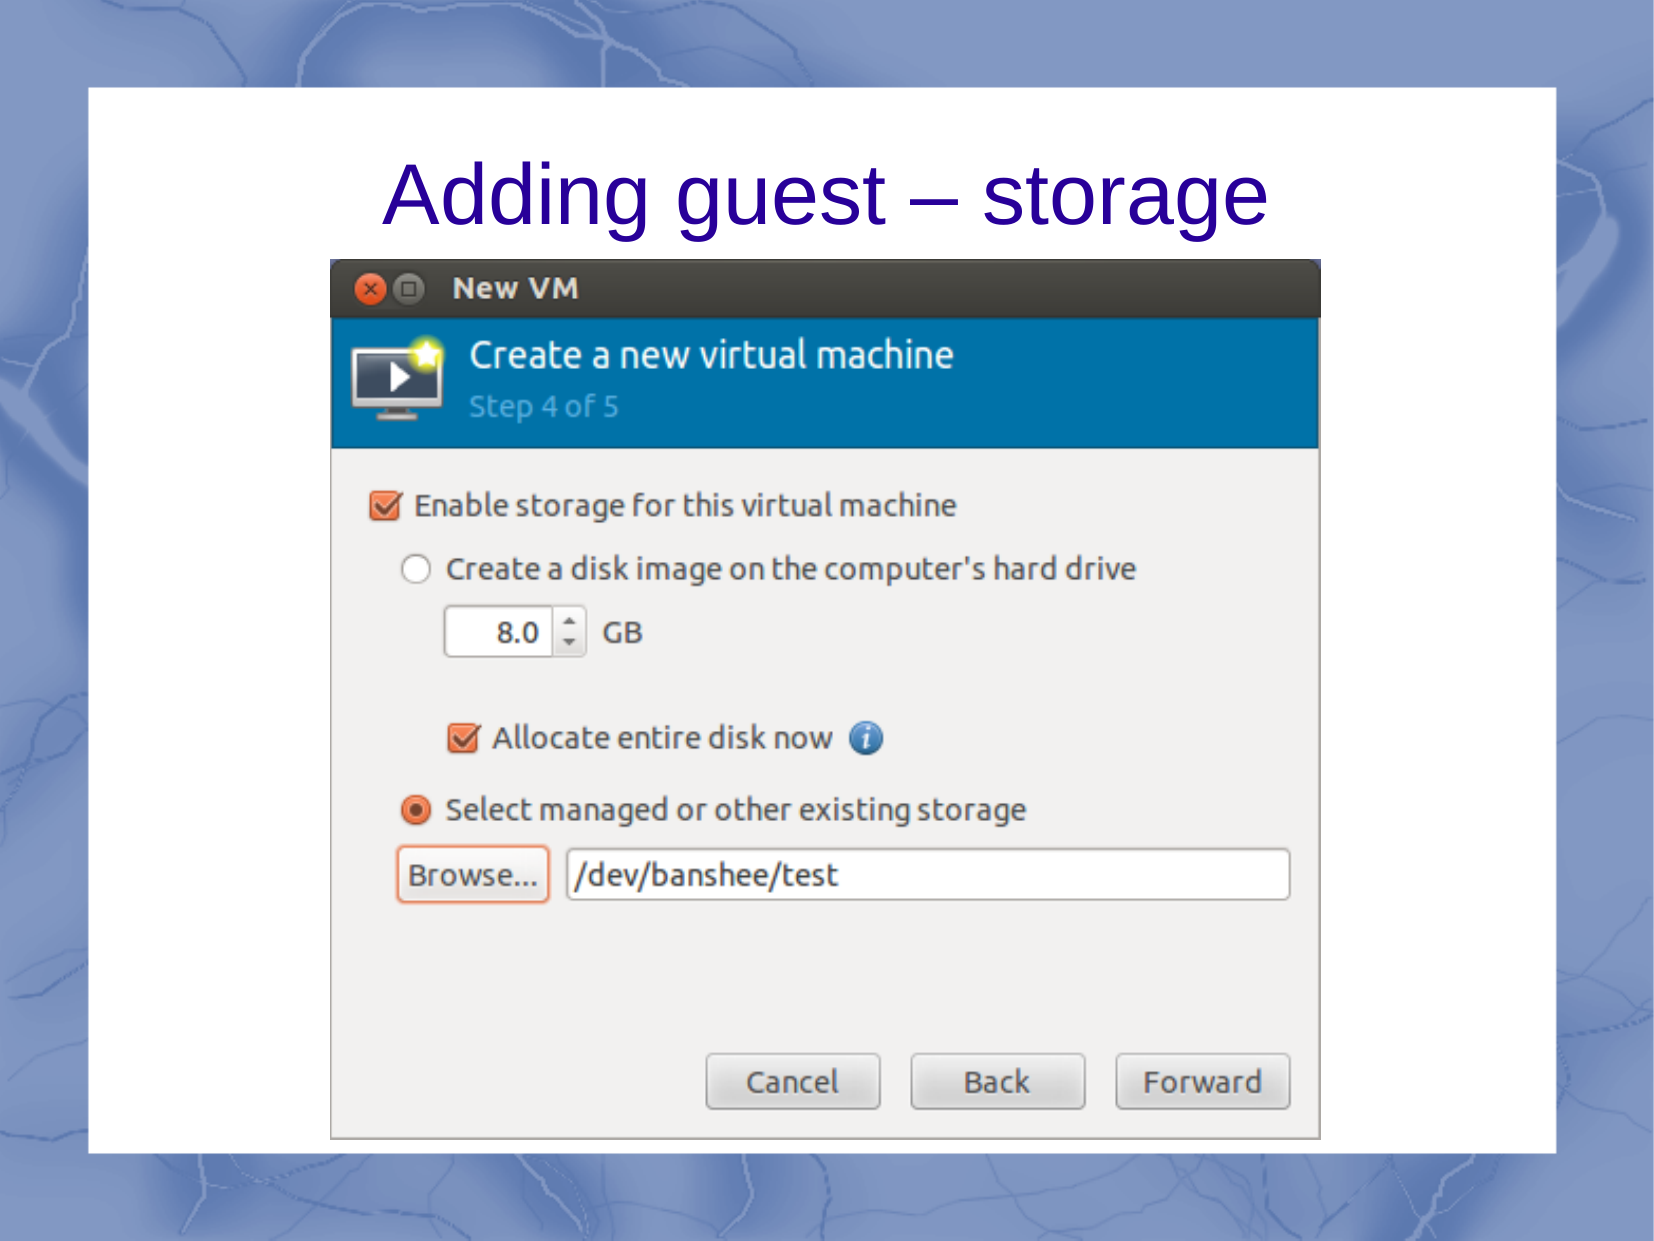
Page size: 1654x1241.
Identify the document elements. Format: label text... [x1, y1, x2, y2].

title Adding guest – storage [118, 90, 1536, 298]
picture [0, 0, 1654, 1241]
